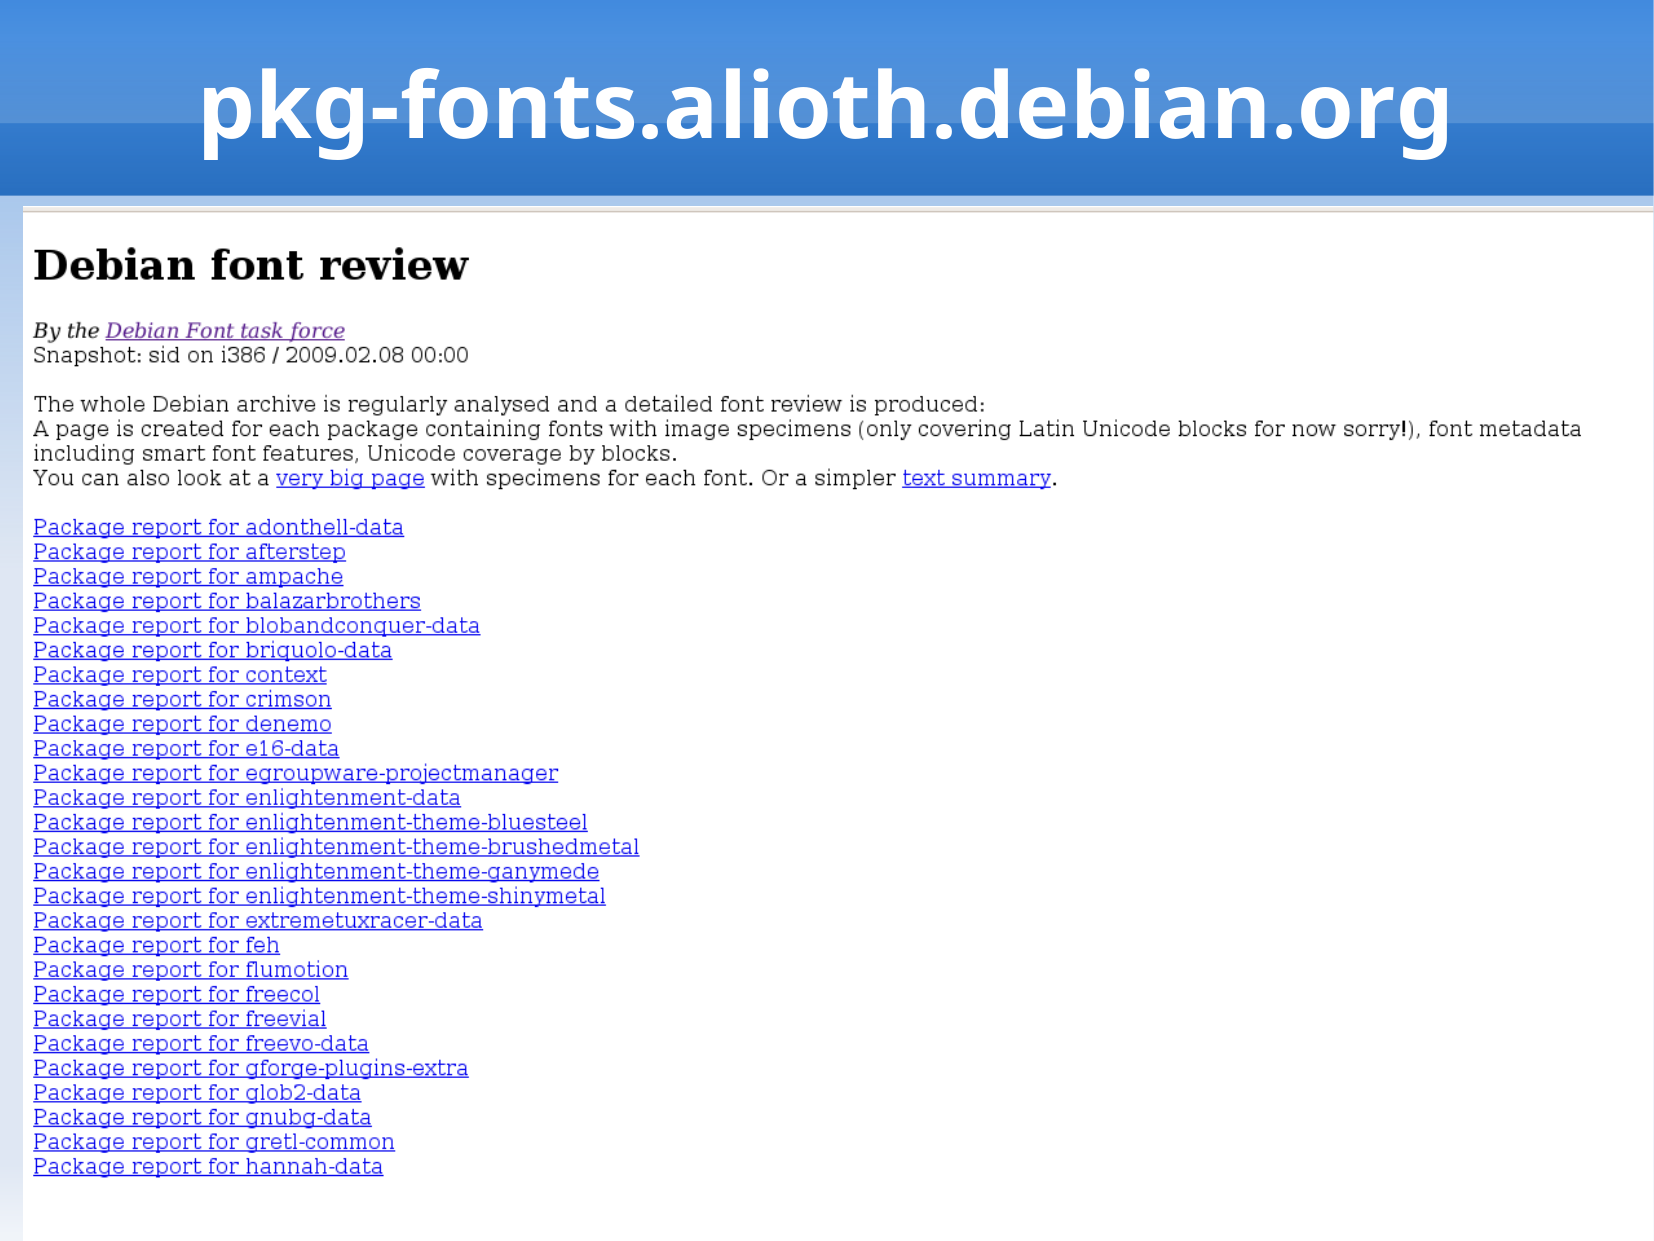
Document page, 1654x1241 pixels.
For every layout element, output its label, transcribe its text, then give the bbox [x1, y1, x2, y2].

picture [0, 0, 1654, 1241]
title pkg-fonts.alioth.debian.org [59, 29, 1595, 178]
